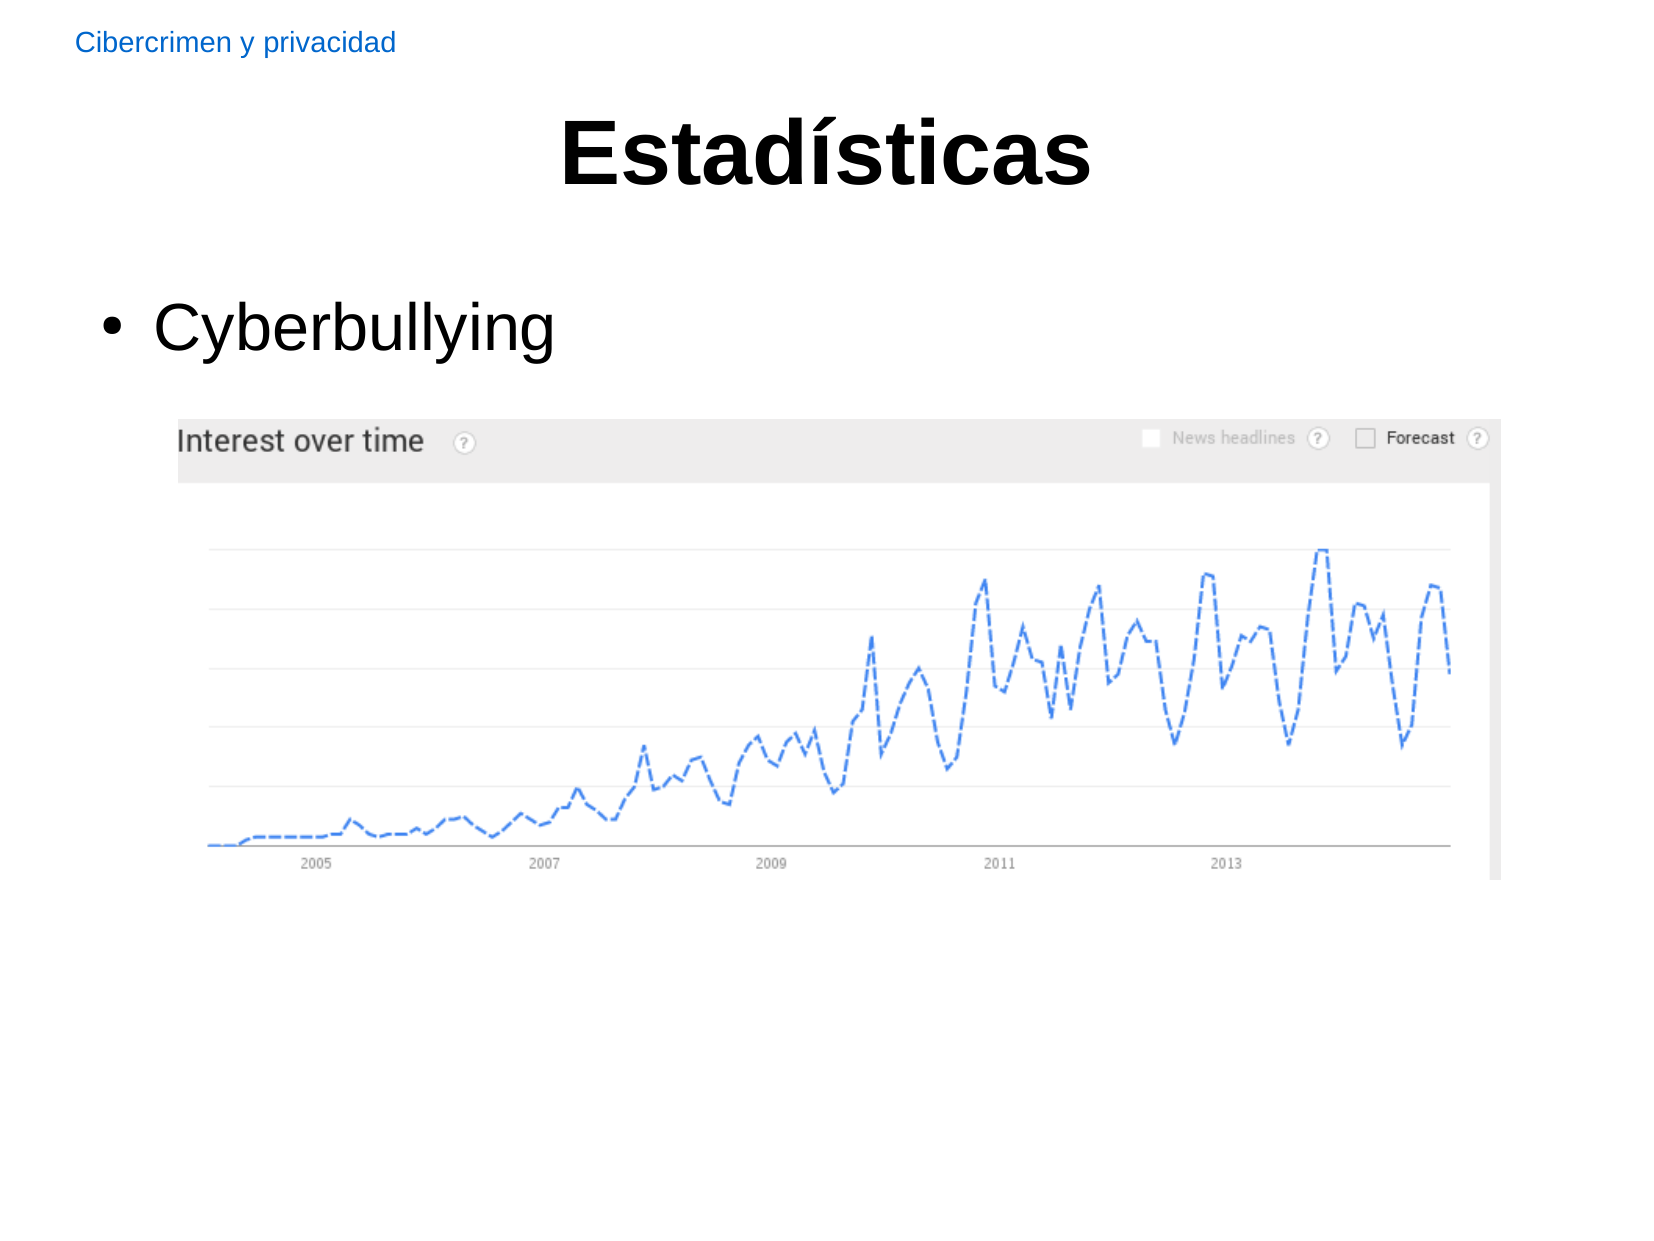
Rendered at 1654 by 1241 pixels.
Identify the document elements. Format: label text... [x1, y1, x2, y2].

text_box Cibercrimen y privacidad [60, 18, 451, 66]
picture [178, 419, 1501, 880]
title Estadísticas [82, 49, 1571, 257]
list Cyberbullying [82, 290, 1571, 1010]
